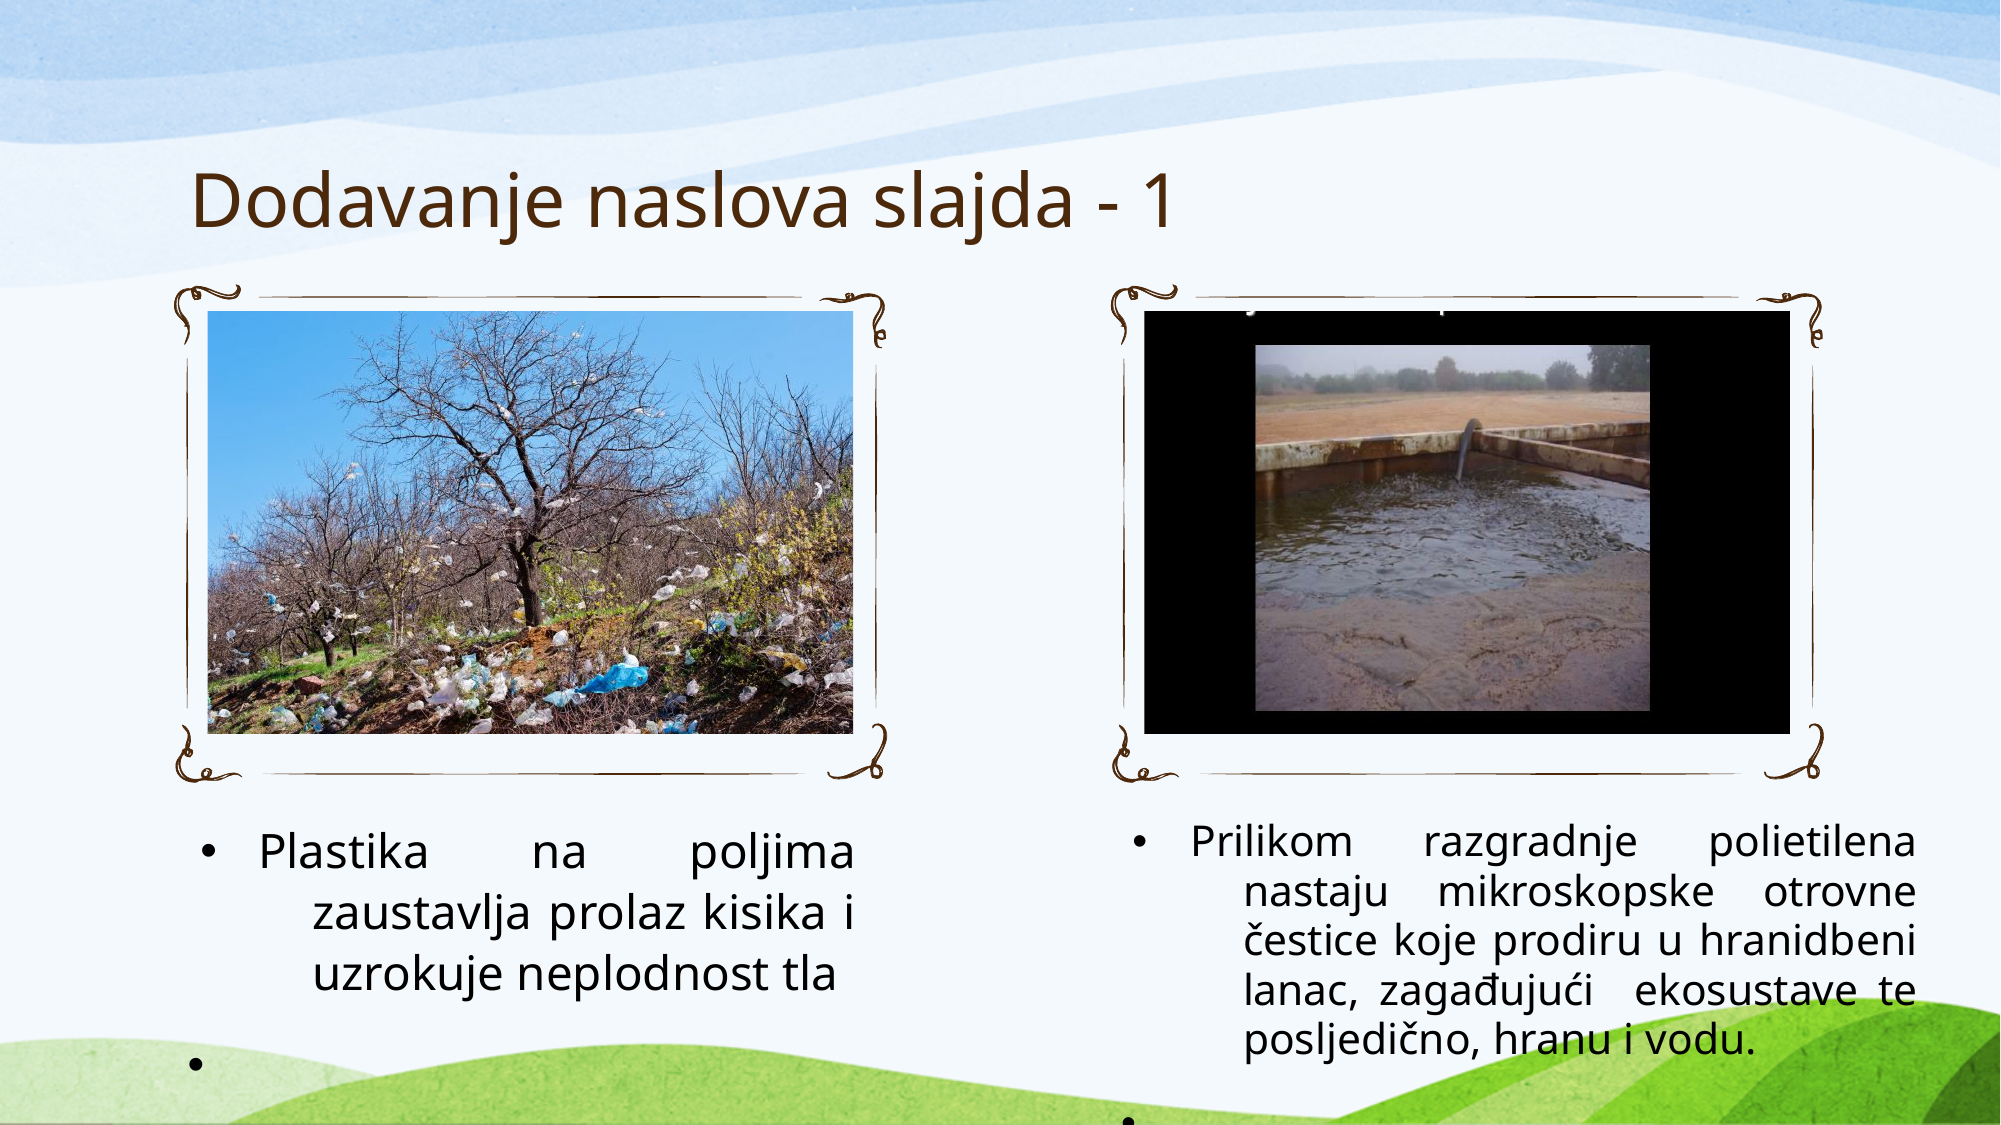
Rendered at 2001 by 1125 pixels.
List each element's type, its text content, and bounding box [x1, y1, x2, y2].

picture [207, 311, 854, 734]
picture [1144, 311, 1790, 734]
list Plastika na poljima zaustavlja prolaz kisika i uzrokuje neplodnost tla [172, 809, 890, 1061]
list Prilikom razgradnje polietilena nastaju mikroskopske otrovne čestice koje prodiru u hranidbeni lanac, zagađujući ekosustave te posljedično, hranu i vodu. [1106, 809, 1953, 1104]
title Dodavanje naslova slajda - 1 [174, 50, 1825, 250]
